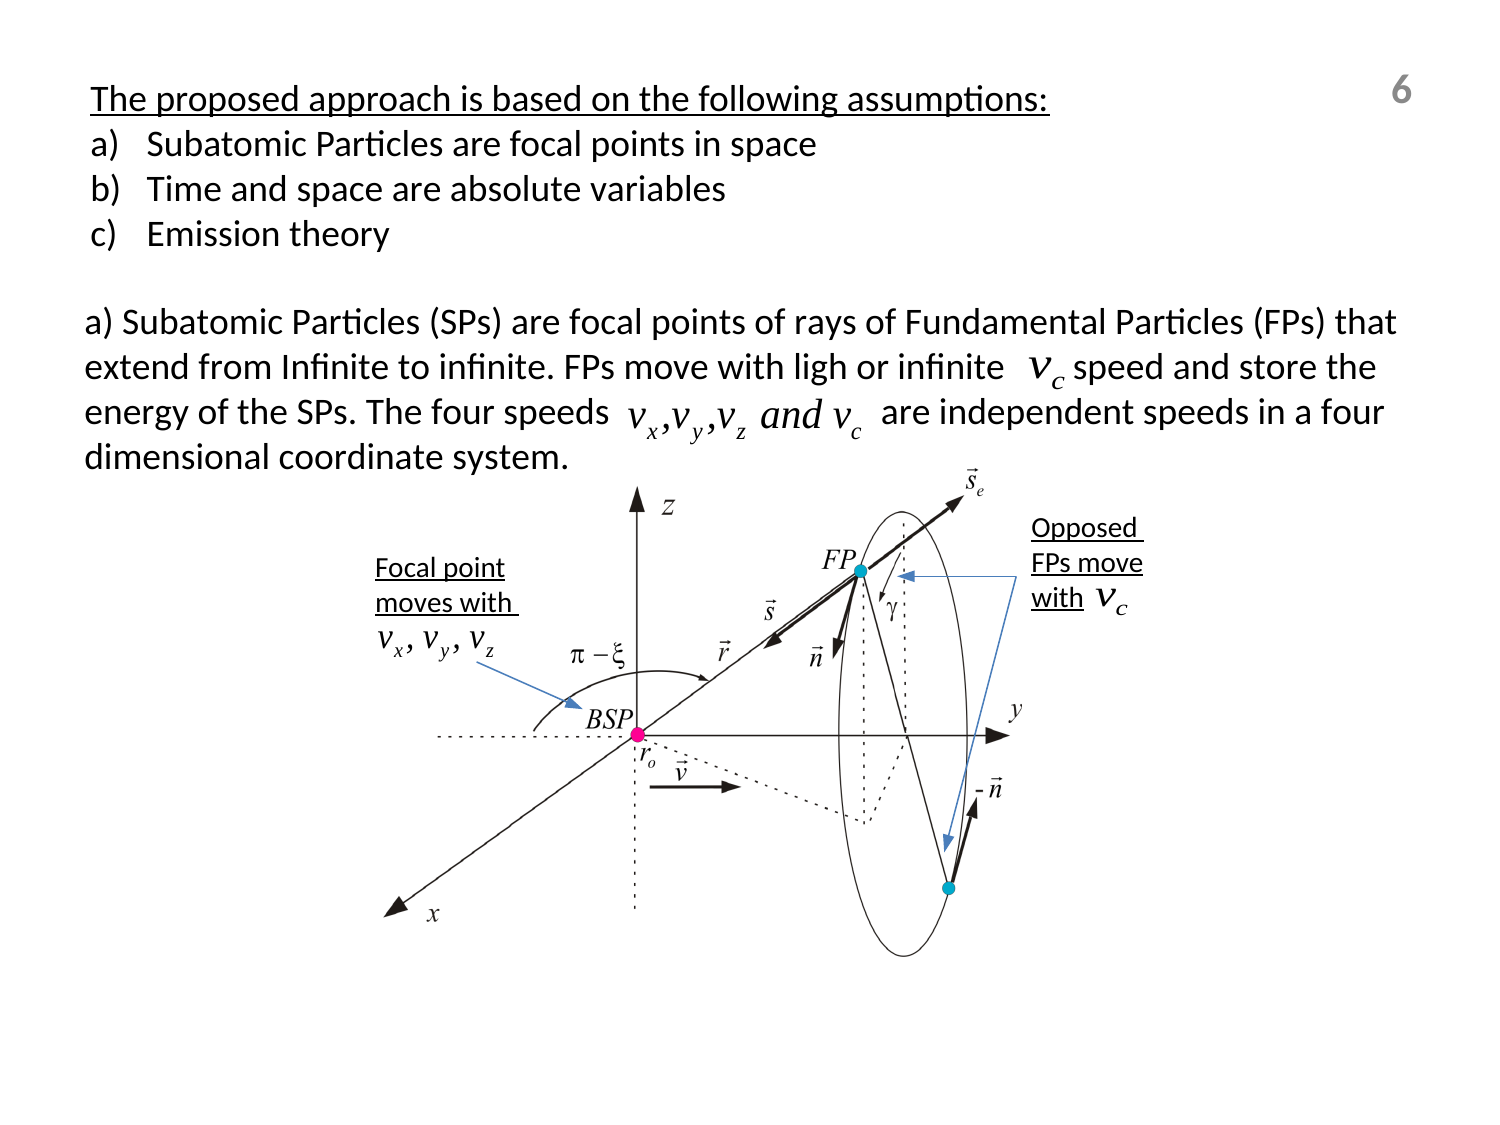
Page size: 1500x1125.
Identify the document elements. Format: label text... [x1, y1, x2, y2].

chart [1088, 568, 1136, 626]
text_box [1376, 54, 1439, 115]
text_box The proposed approach is based on the following assumptions: Subatomic Particles are focal points in space Time and space are absolute variables Emission theory [75, 66, 1076, 264]
text_box a) Subatomic Particles (SPs) are focal points of rays of Fundamental Particles (FPs) that extend from Infinite to infinite. FPs move with ligh or infinite speed and store the energy of the SPs. The four speeds are independent speeds in a four dimensional coordinate system. [69, 289, 1423, 487]
picture [383, 459, 1022, 957]
text_box Focal point moves with [360, 540, 536, 627]
chart [1021, 333, 1074, 401]
chart [373, 612, 503, 670]
text_box Opposed FPs move with [1016, 500, 1161, 623]
chart [621, 386, 870, 454]
